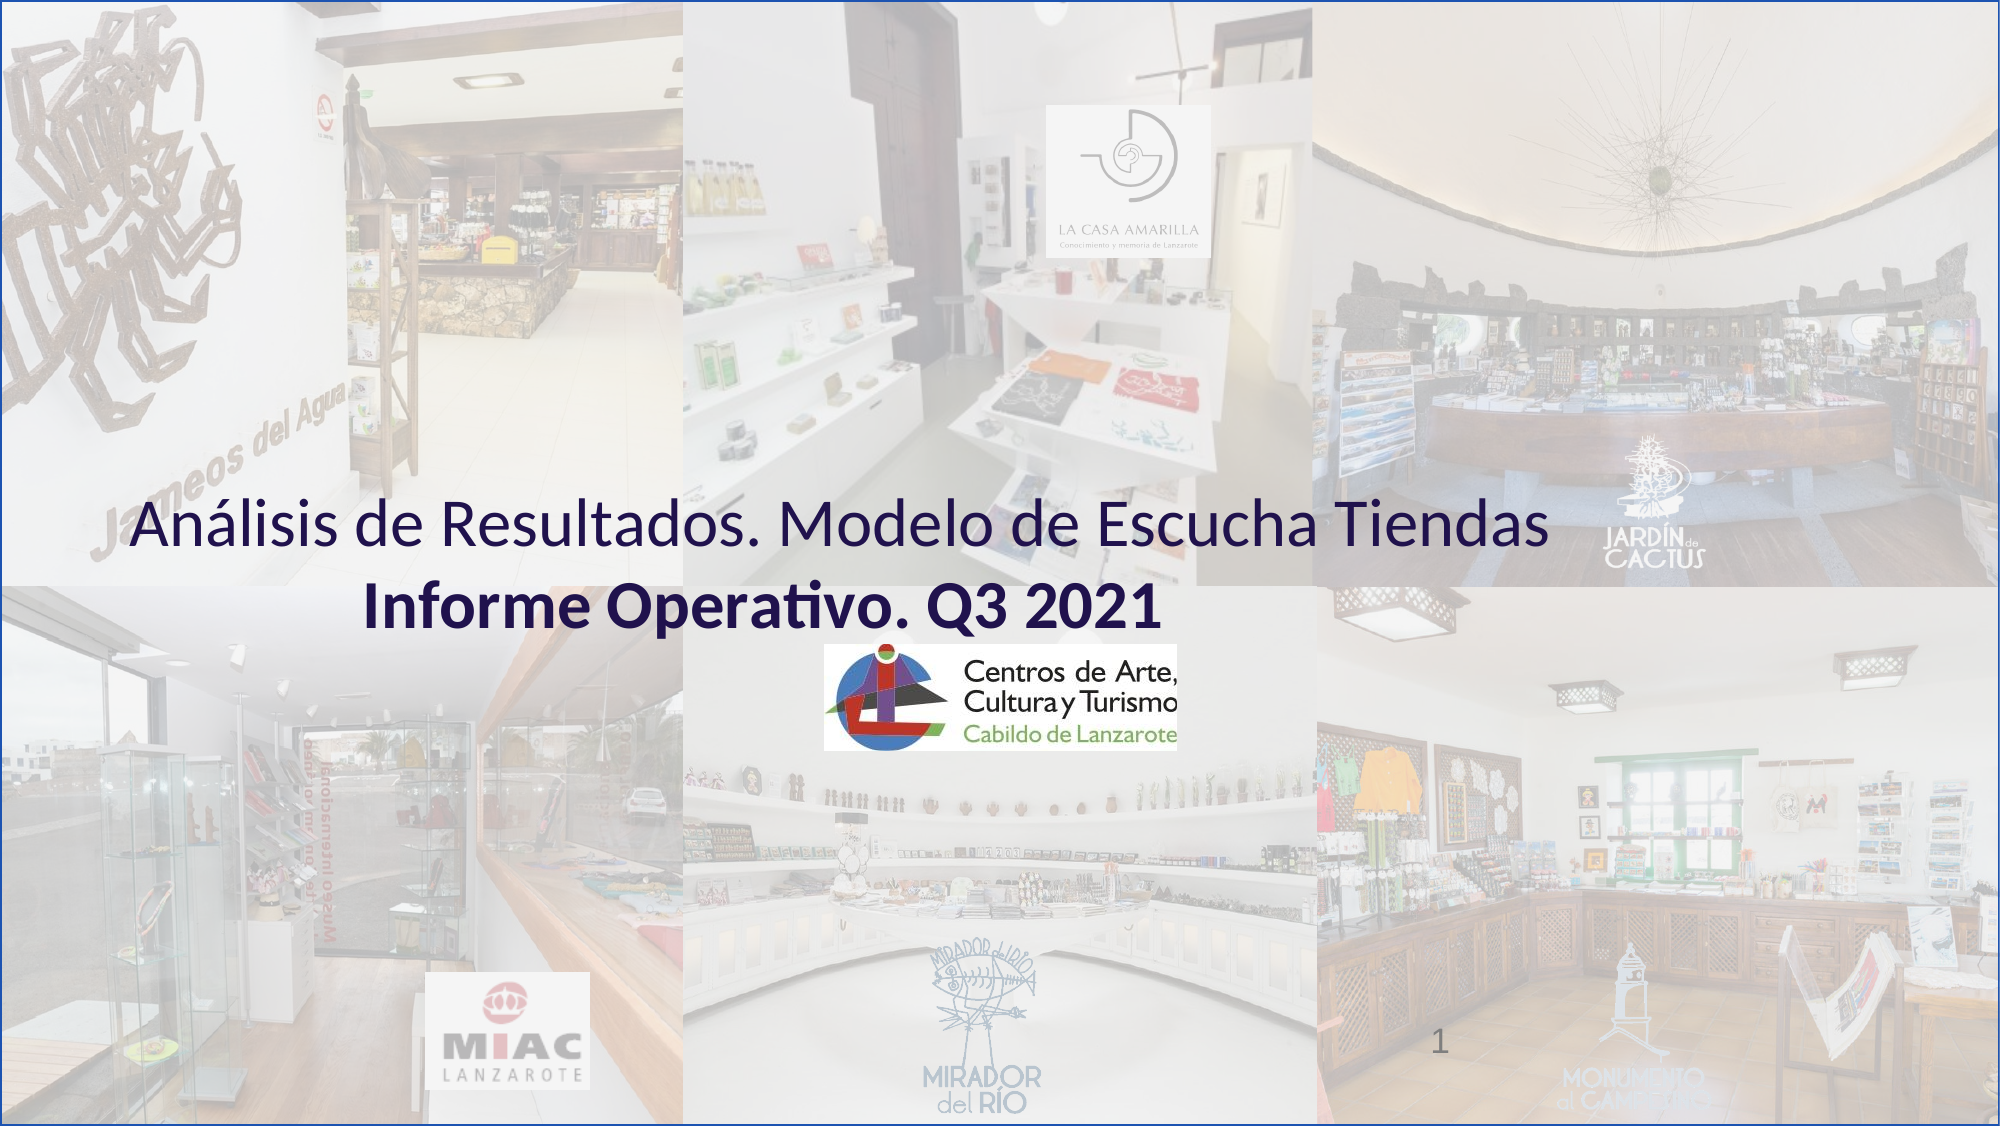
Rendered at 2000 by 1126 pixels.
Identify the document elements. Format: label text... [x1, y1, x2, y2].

text_box Análisis de Resultados. Modelo de Escucha Tiendas Informe Operativo. Q3 2021 [0, 469, 1847, 737]
text_box <número> [1412, 1008, 1880, 1069]
text_box [0, 0, 2000, 1125]
picture [824, 644, 1177, 751]
